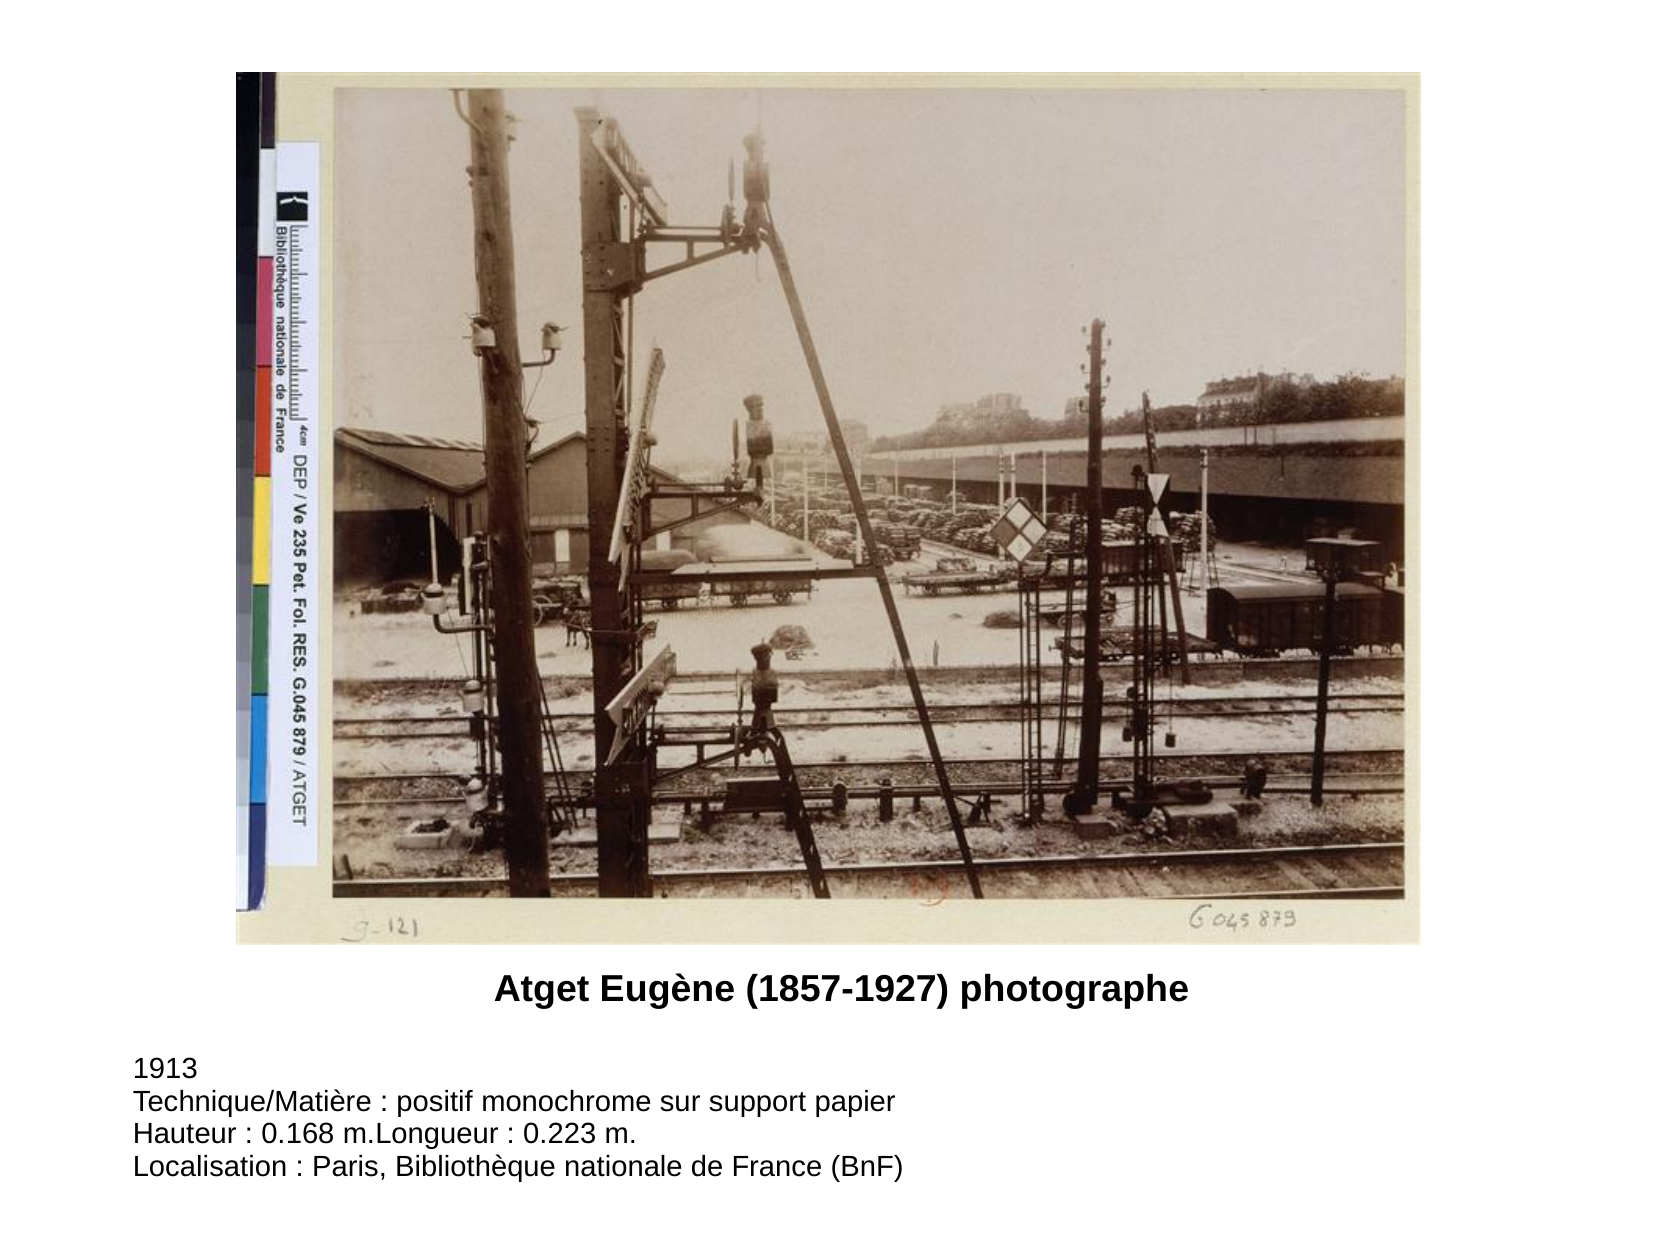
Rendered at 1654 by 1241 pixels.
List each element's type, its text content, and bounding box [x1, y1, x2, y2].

text_box Atget Eugène (1857-1927) photographe 1913 Technique/Matière : positif monochrome sur support papier Hauteur : 0.168 m.Longueur : 0.223 m. Localisation : Paris, Bibliothèque nationale de France (BnF) [118, 960, 1565, 1235]
picture [236, 72, 1421, 945]
